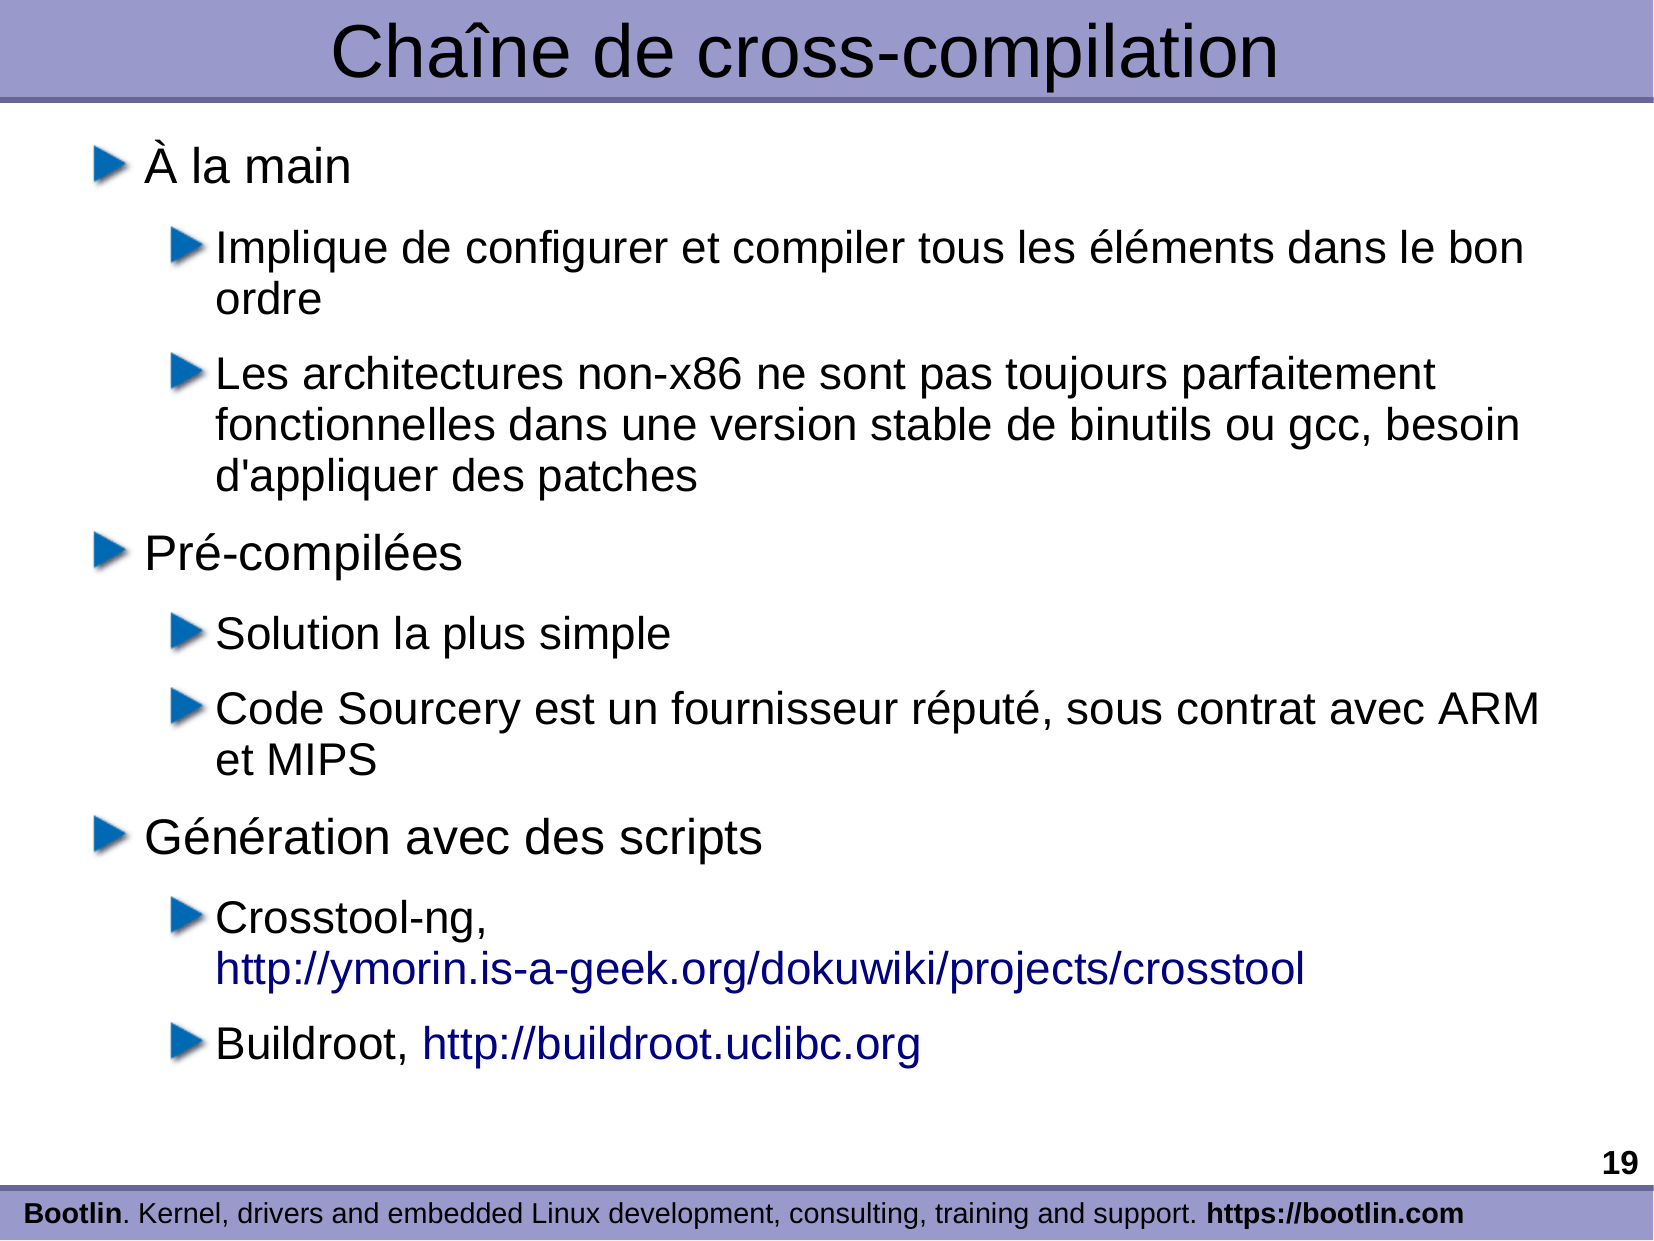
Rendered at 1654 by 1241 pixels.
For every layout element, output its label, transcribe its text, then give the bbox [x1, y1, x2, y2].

title Chaîne de cross-compilation [60, 5, 1551, 97]
list À la main Implique de configurer et compiler tous les éléments dans le bon ordre Les architectures non-x86 ne sont pas toujours parfaitement fonctionnelles dans une version stable de binutils ou gcc, besoin d'appliquer des patches Pré-compilées Solution la plus simple Code Sourcery est un fournisseur réputé, sous contrat avec ARM et MIPS Génération avec des scripts Crosstool-ng, http://ymorin.is-a-geek.org/dokuwiki/projects/crosstool Buildroot, http://buildroot.uclibc.org [73, 138, 1564, 1152]
